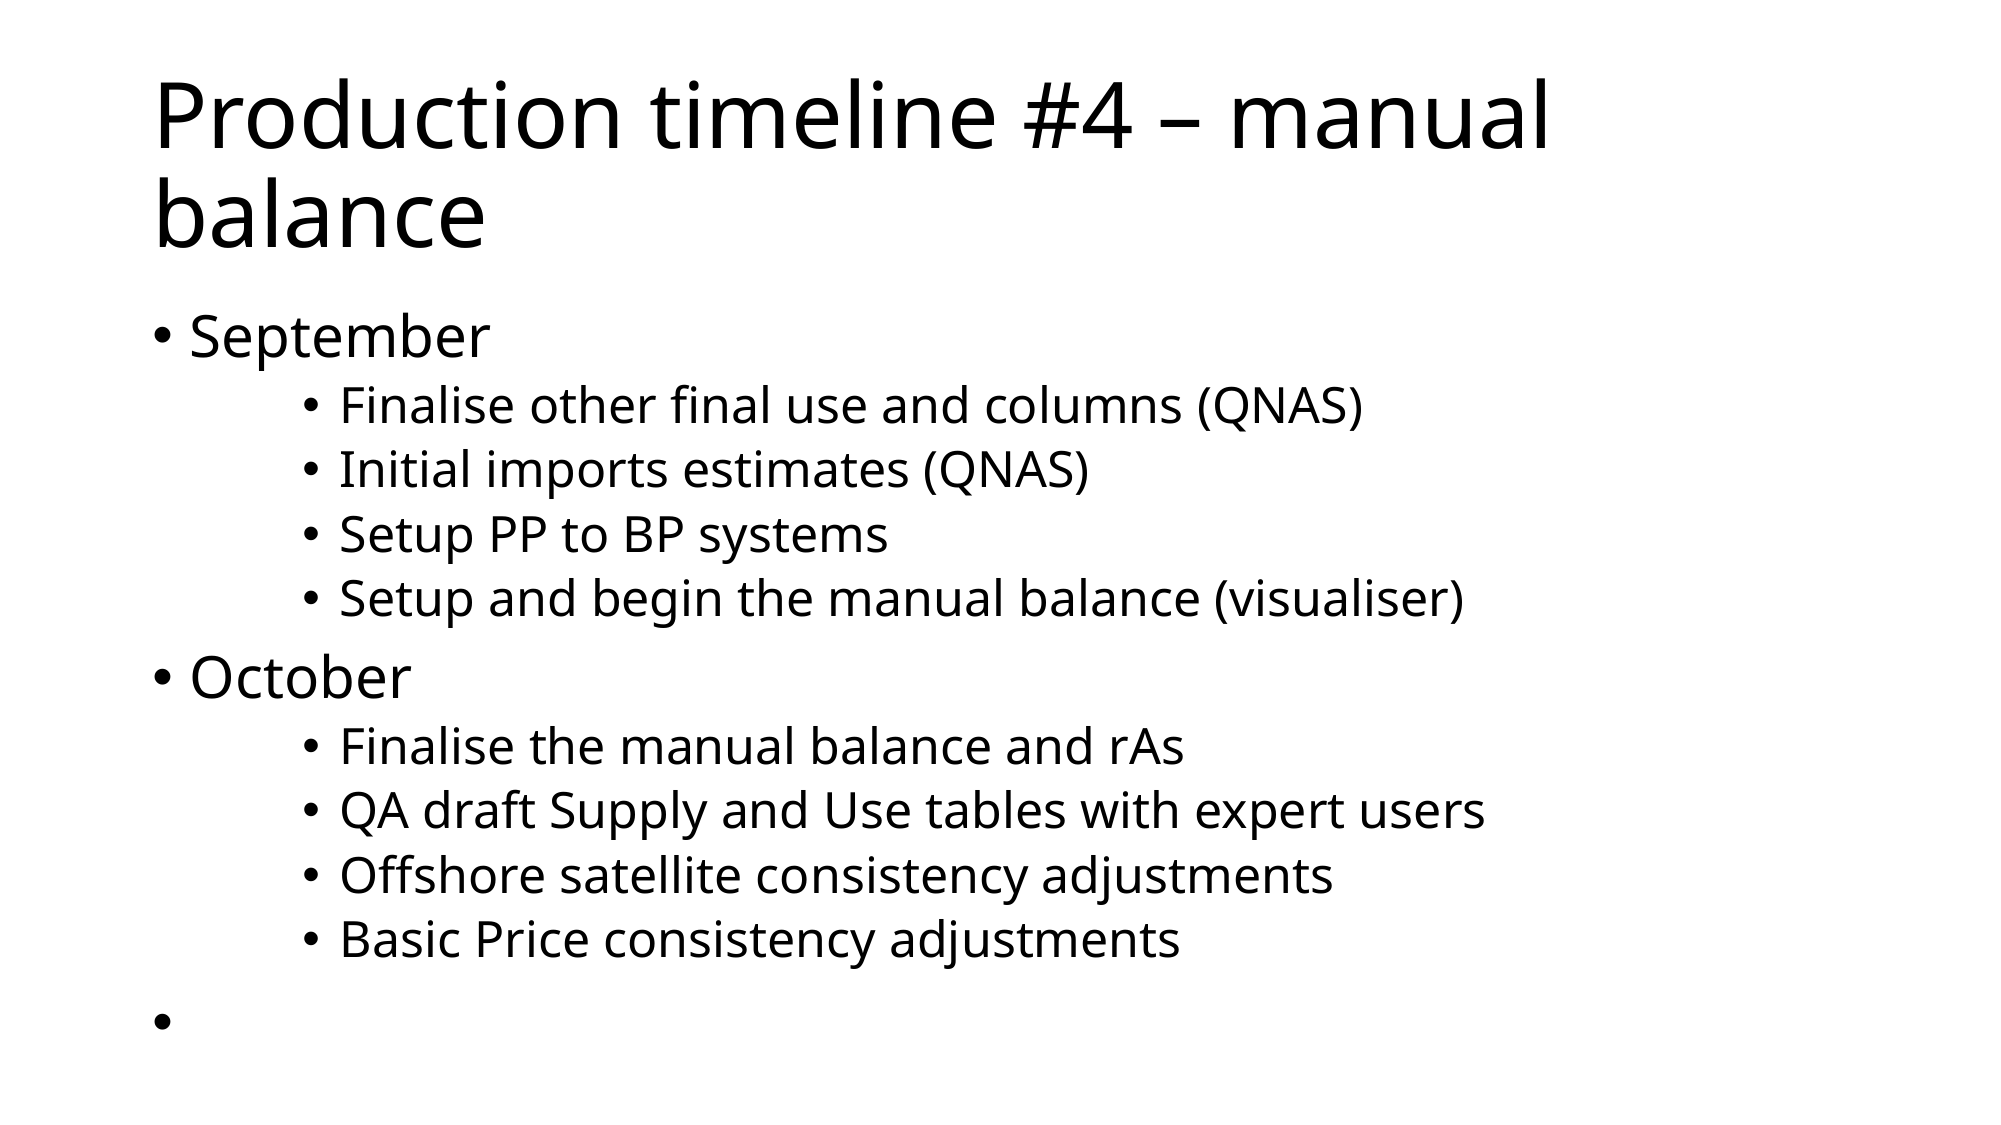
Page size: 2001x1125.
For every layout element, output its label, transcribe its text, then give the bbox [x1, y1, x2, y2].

title Production timeline #4 – manual balance [137, 59, 1863, 278]
list September Finalise other final use and columns (QNAS) Initial imports estimates (QNAS) Setup PP to BP systems Setup and begin the manual balance (visualiser) October Finalise the manual balance and rAs QA draft Supply and Use tables with expert users Offshore satellite consistency adjustments Basic Price consistency adjustments [137, 299, 1863, 1014]
